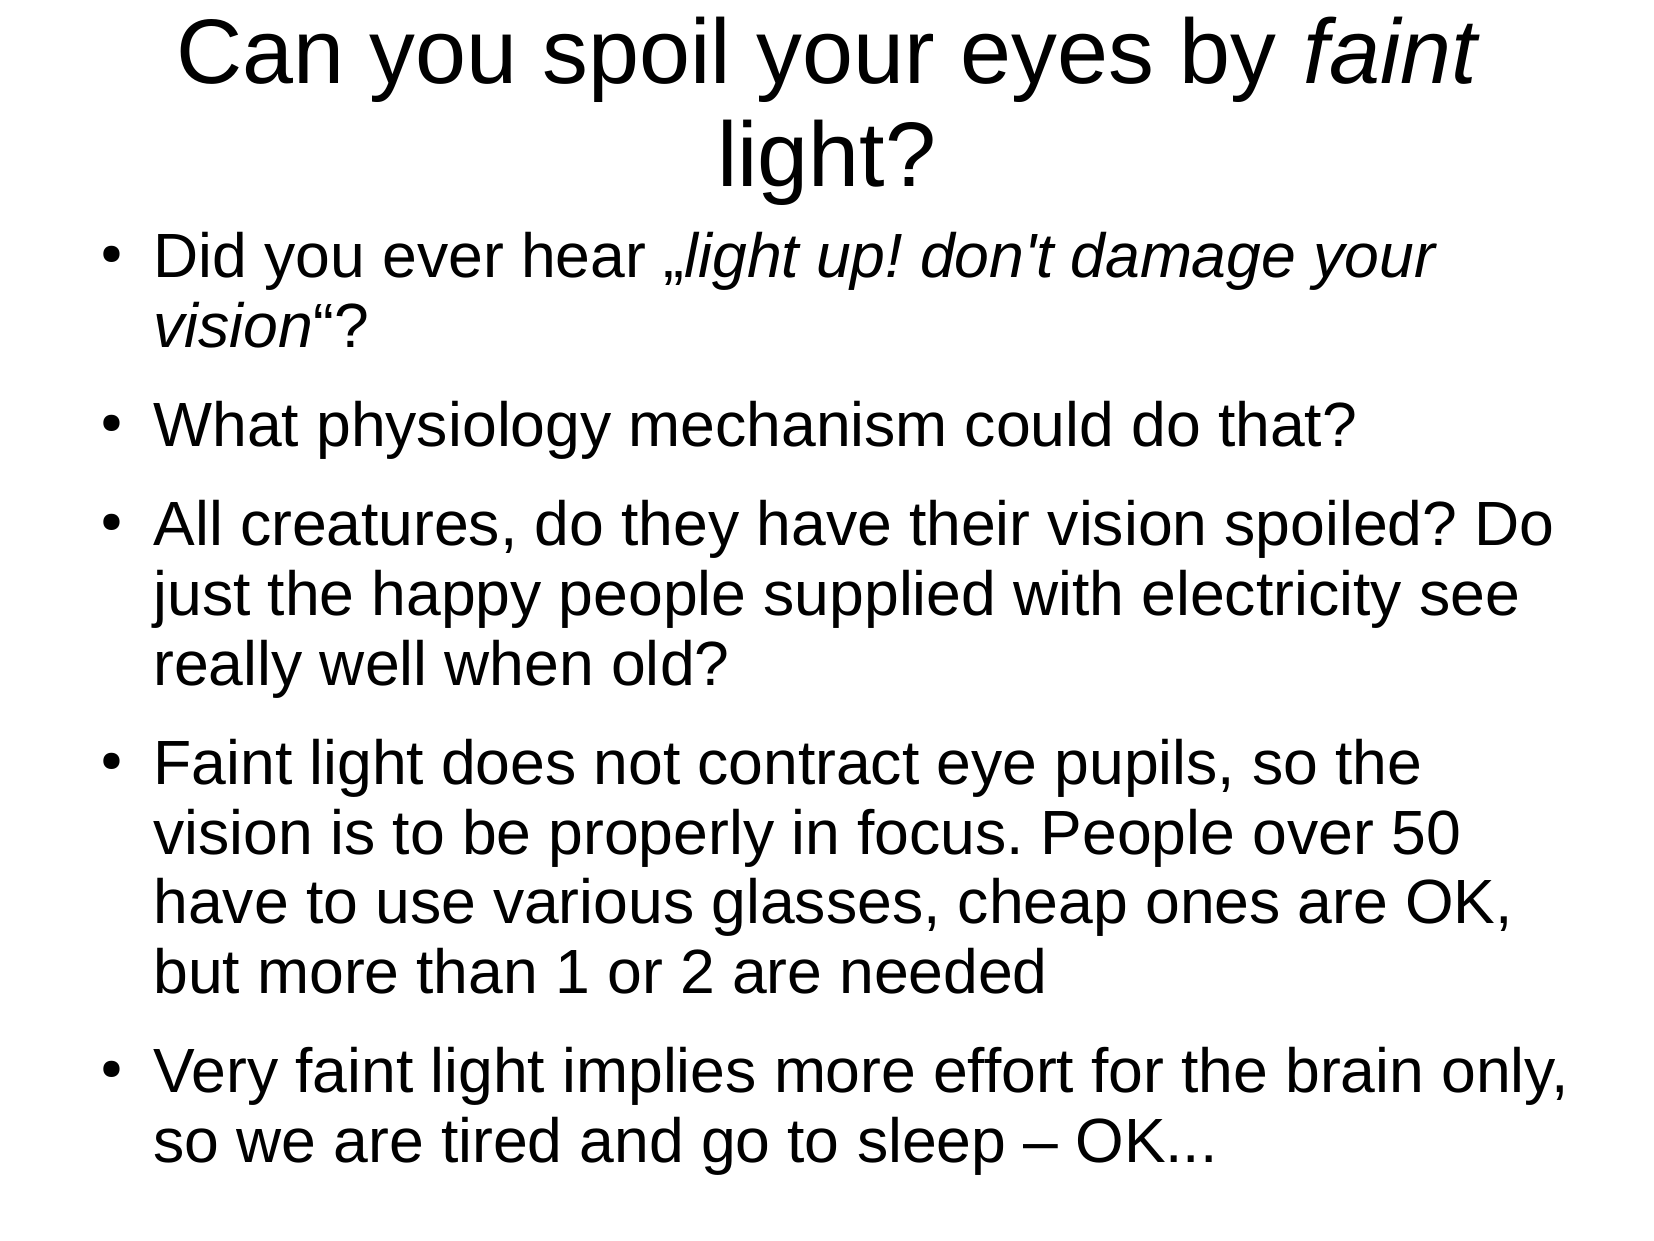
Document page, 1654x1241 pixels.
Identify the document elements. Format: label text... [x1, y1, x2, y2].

title Can you spoil your eyes by faint light? [82, 0, 1571, 208]
list Did you ever hear „light up! don't damage your vision“? What physiology mechanism could do that? All creatures, do they have their vision spoiled? Do just the happy people supplied with electricity see really well when old? Faint light does not contract eye pupils, so the vision is to be properly in focus. People over 50 have to use various glasses, cheap ones are OK, but more than 1 or 2 are needed Very faint light implies more effort for the brain only, so we are tired and go to sleep – OK... [82, 220, 1571, 1174]
